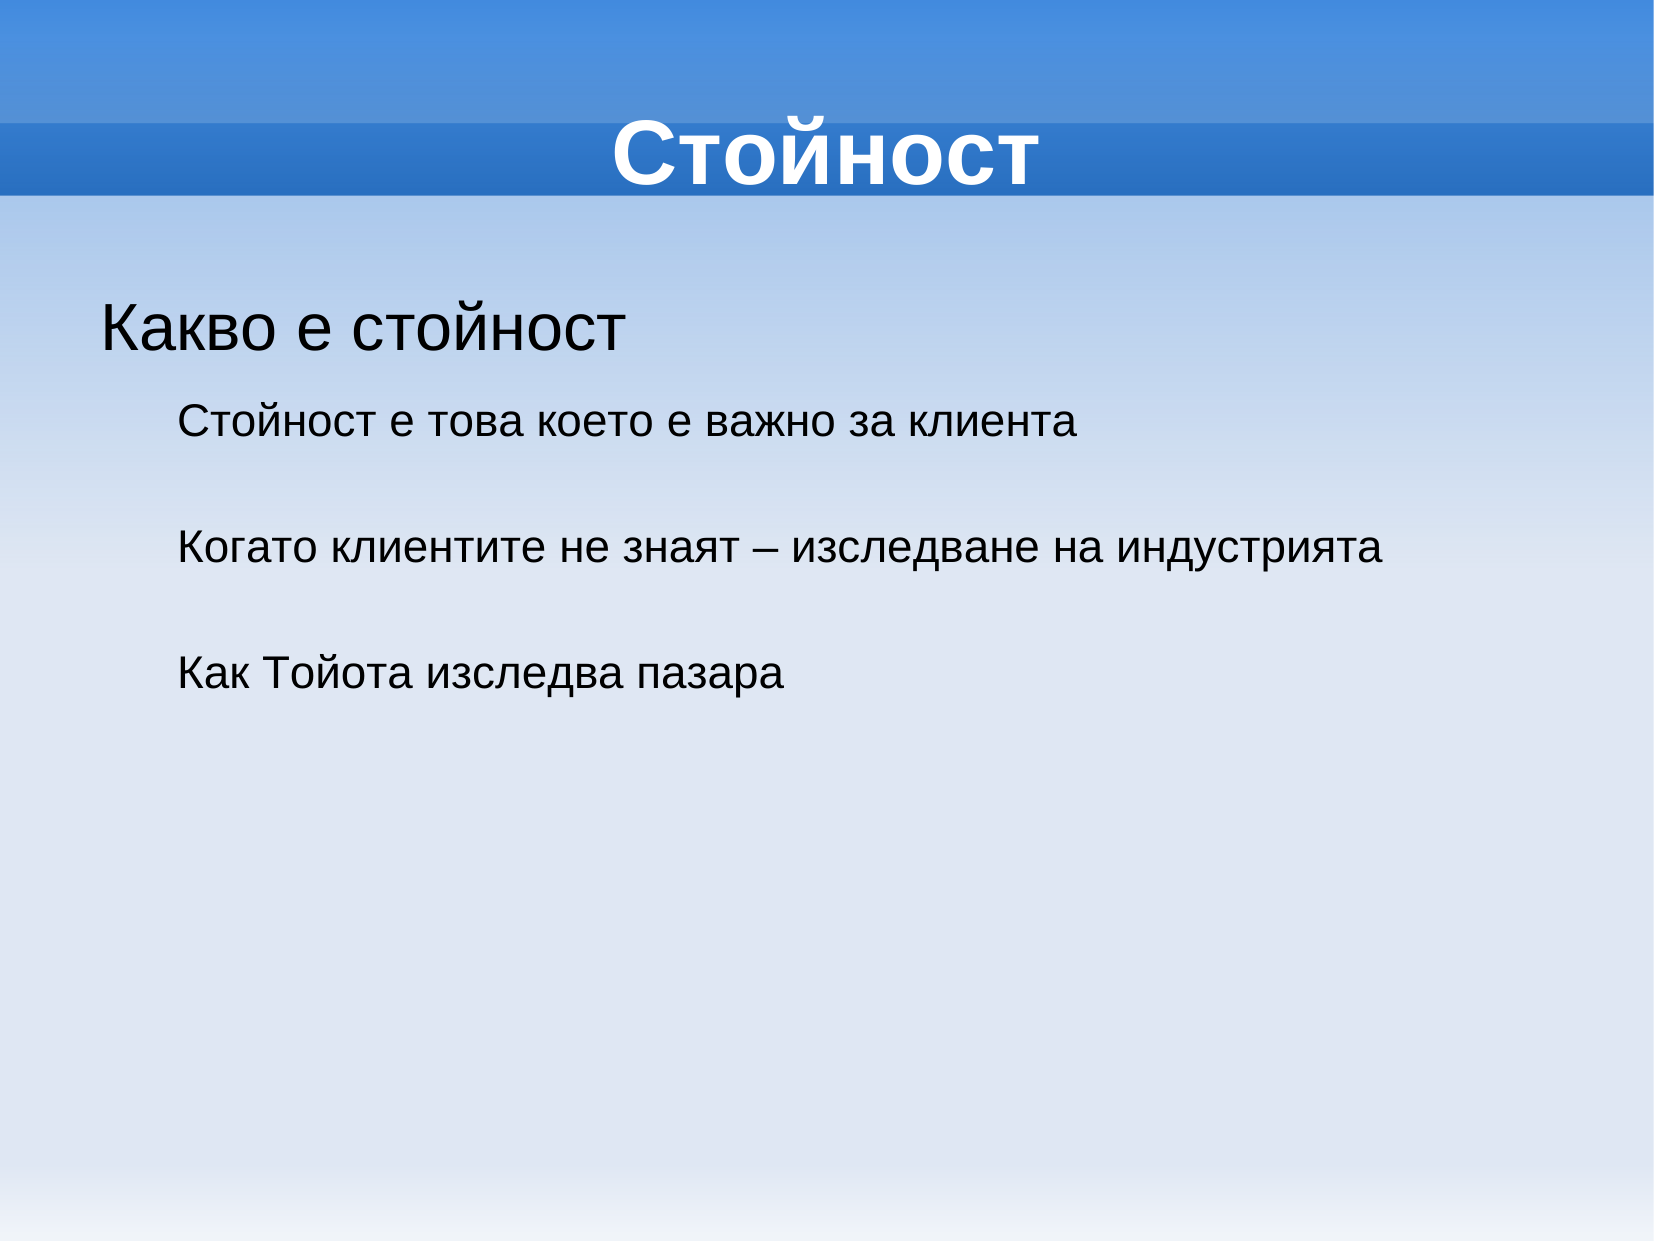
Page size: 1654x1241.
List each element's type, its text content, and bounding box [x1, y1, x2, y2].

title Стойност [82, 56, 1571, 250]
list Какво е стойност Стойност е това което е важно за клиента Когато клиентите не знаят – изследване на индустрията Как Тойота изследва пазара [82, 290, 1571, 1109]
picture [0, 0, 1654, 1241]
